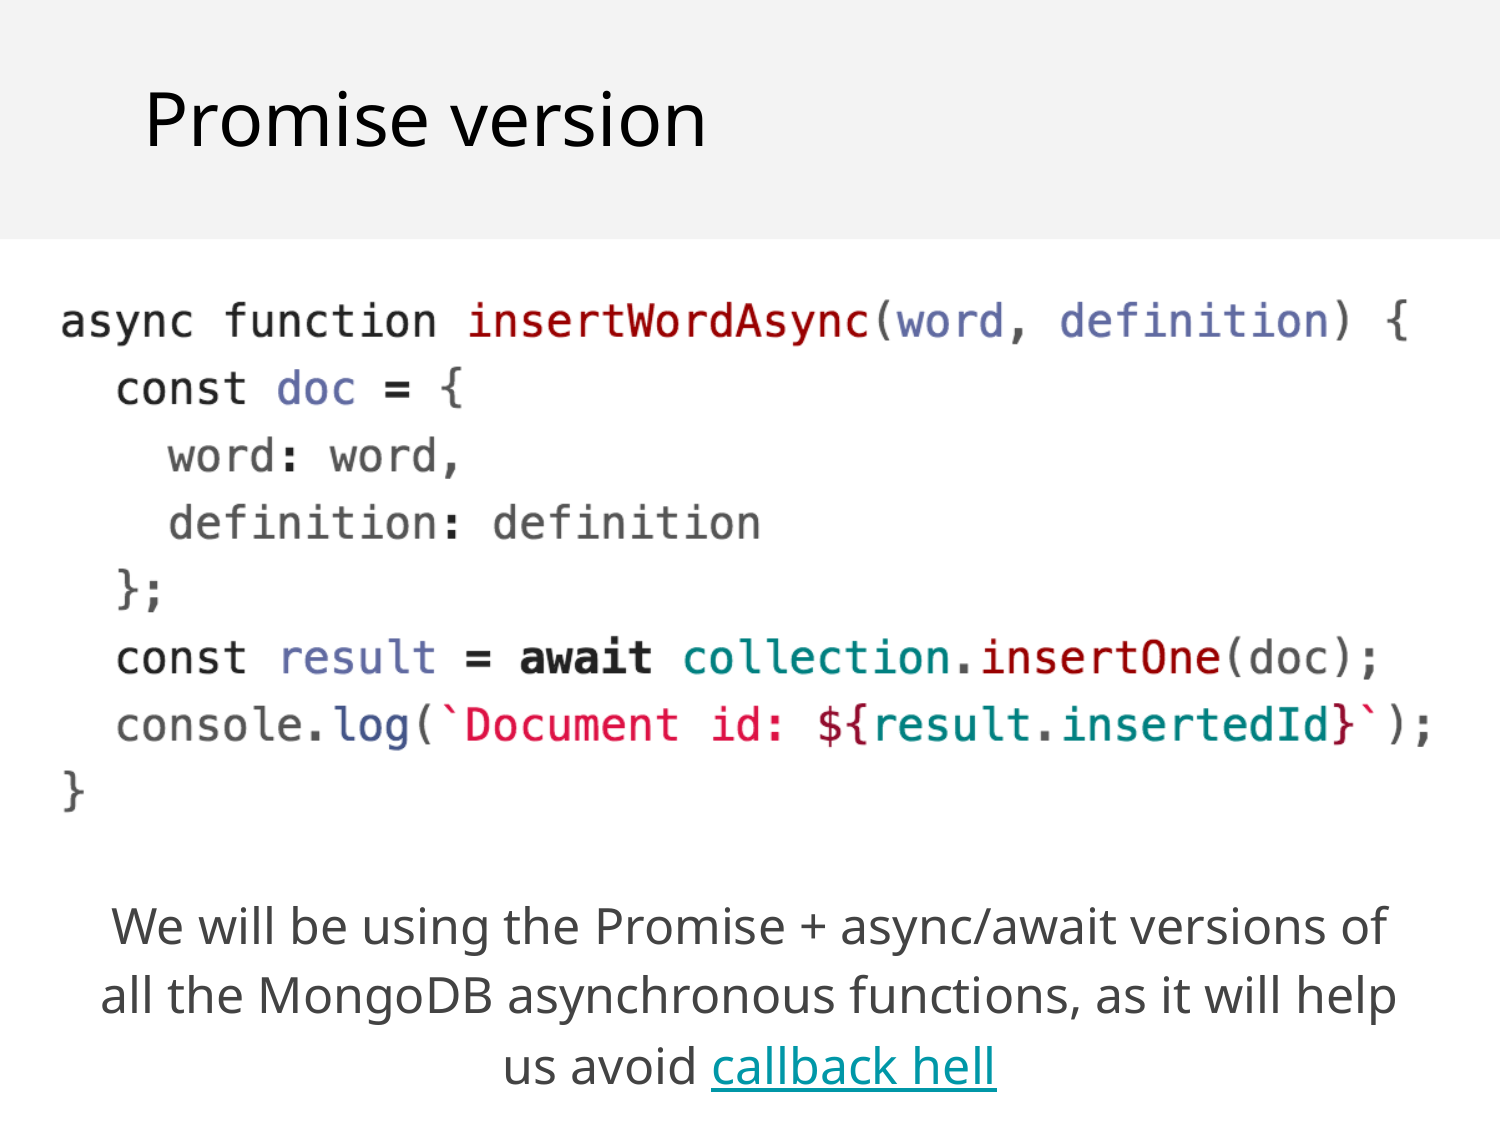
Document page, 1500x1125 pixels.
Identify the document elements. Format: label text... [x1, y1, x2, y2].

title Promise version [128, 56, 1372, 183]
picture [24, 287, 1475, 838]
list We will be using the Promise + async/await versions of all the MongoDB asynchronous functions, as it will help us avoid callback hell [75, 870, 1425, 1044]
